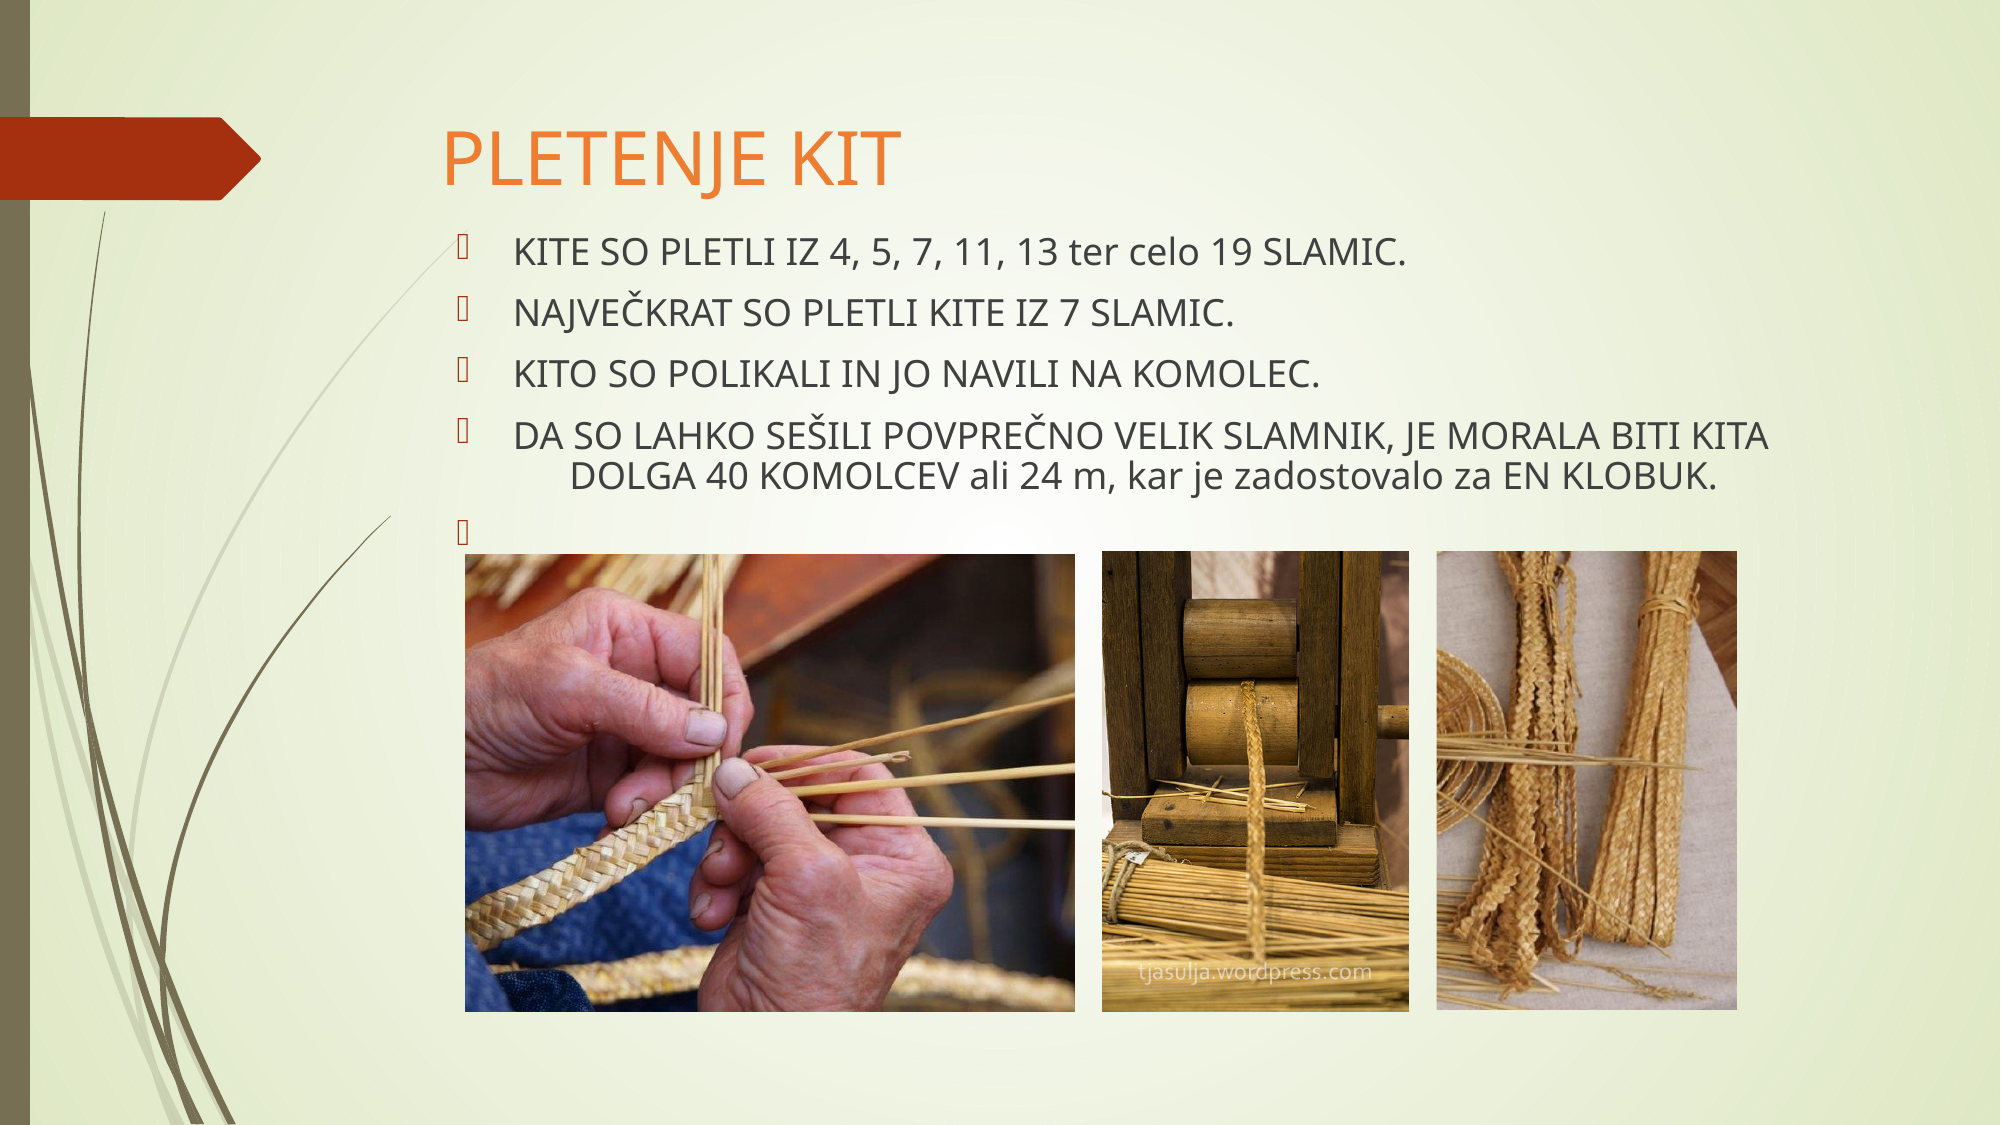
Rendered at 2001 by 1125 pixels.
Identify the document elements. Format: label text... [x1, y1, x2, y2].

list KITE SO PLETLI IZ 4, 5, 7, 11, 13 ter celo 19 SLAMIC. NAJVEČKRAT SO PLETLI KITE IZ 7 SLAMIC. KITO SO POLIKALI IN JO NAVILI NA KOMOLEC. DA SO LAHKO SEŠILI POVPREČNO VELIK SLAMNIK, JE MORALA BITI KITA DOLGA 40 KOMOLCEV ali 24 m, kar je zadostovalo za EN KLOBUK. [441, 225, 1905, 521]
picture [1102, 551, 1409, 1012]
title PLETENJE KIT [425, 102, 1888, 313]
picture [465, 554, 1075, 1012]
picture [1436, 547, 1737, 1010]
